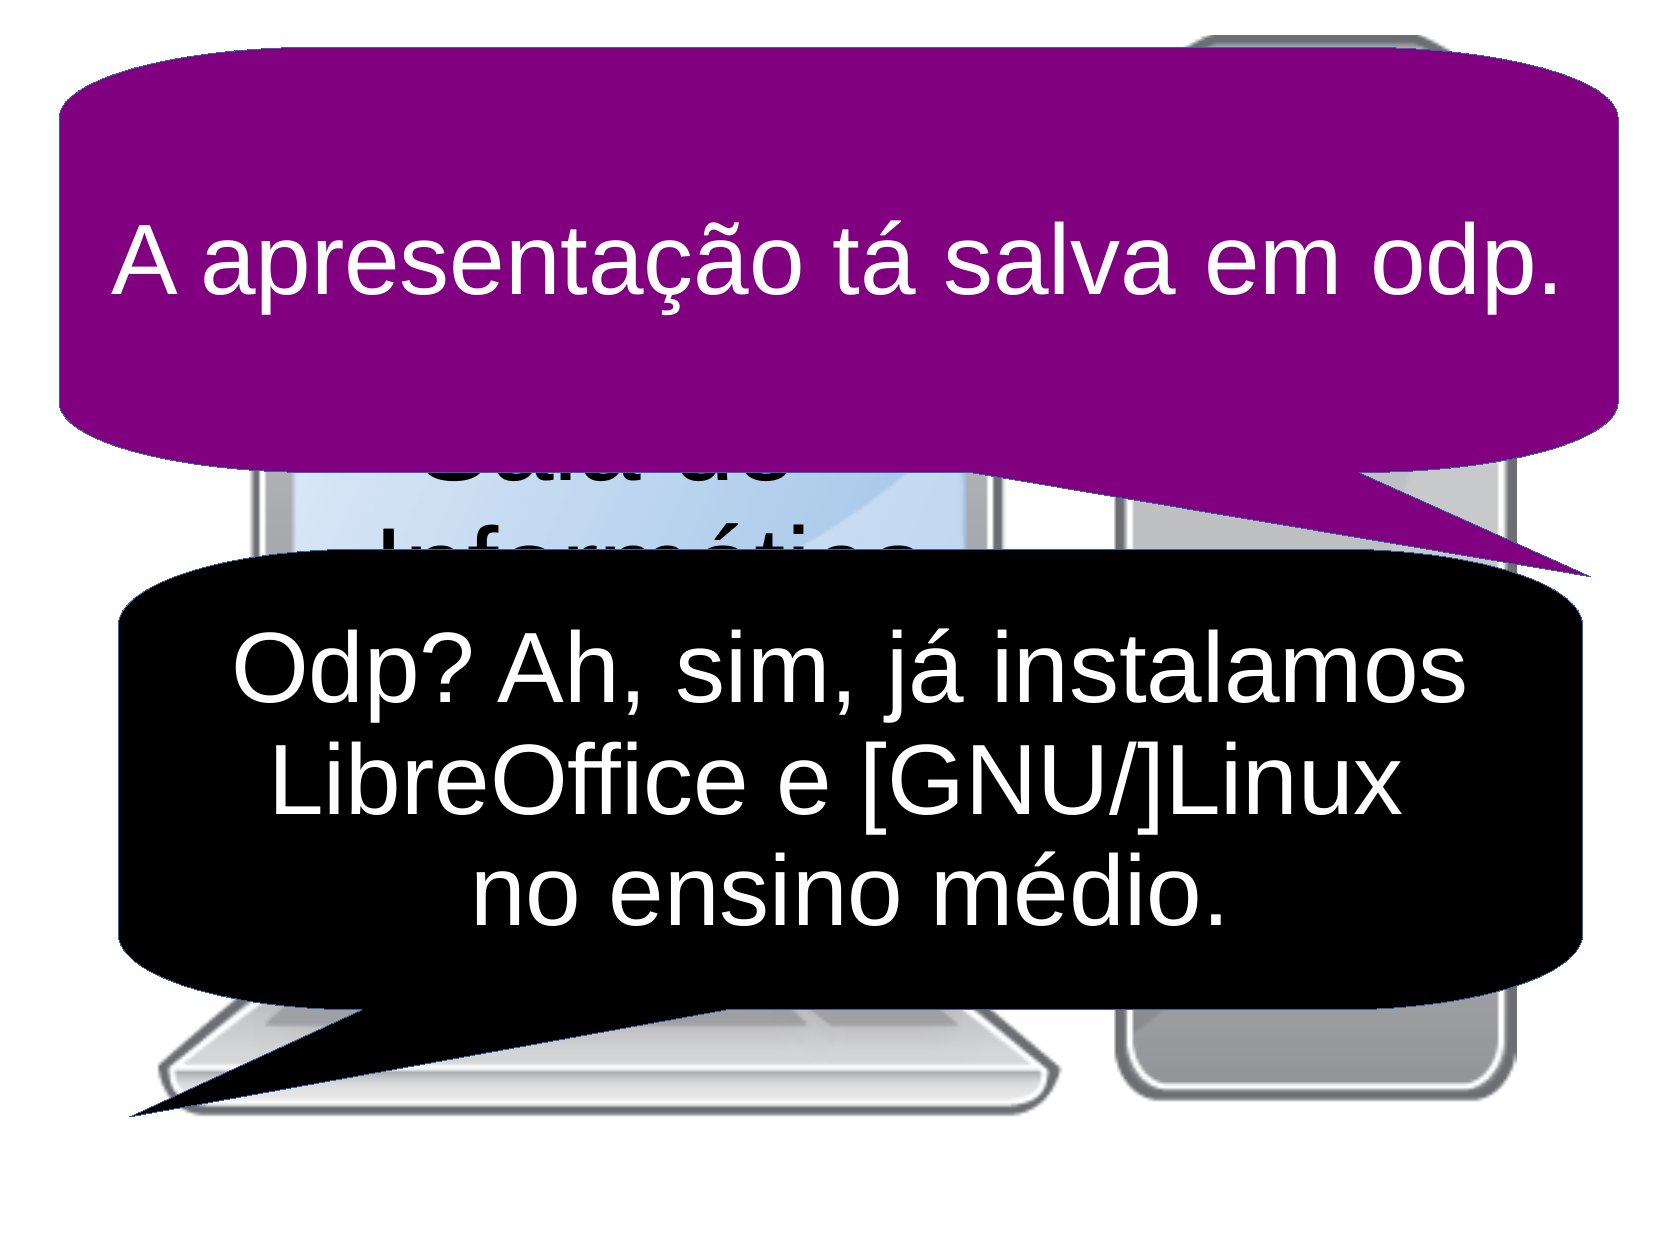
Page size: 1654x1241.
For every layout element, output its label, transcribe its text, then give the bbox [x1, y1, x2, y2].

picture [106, 35, 1517, 76]
picture [106, 443, 1517, 1170]
text_box Odp? Ah, sim, já instalamos LibreOffice e [GNU/]Linux no ensino médio. [118, 549, 1583, 1117]
text_box A apresentação tá salva em odp. [59, 47, 1619, 577]
picture [1363, 459, 1517, 543]
